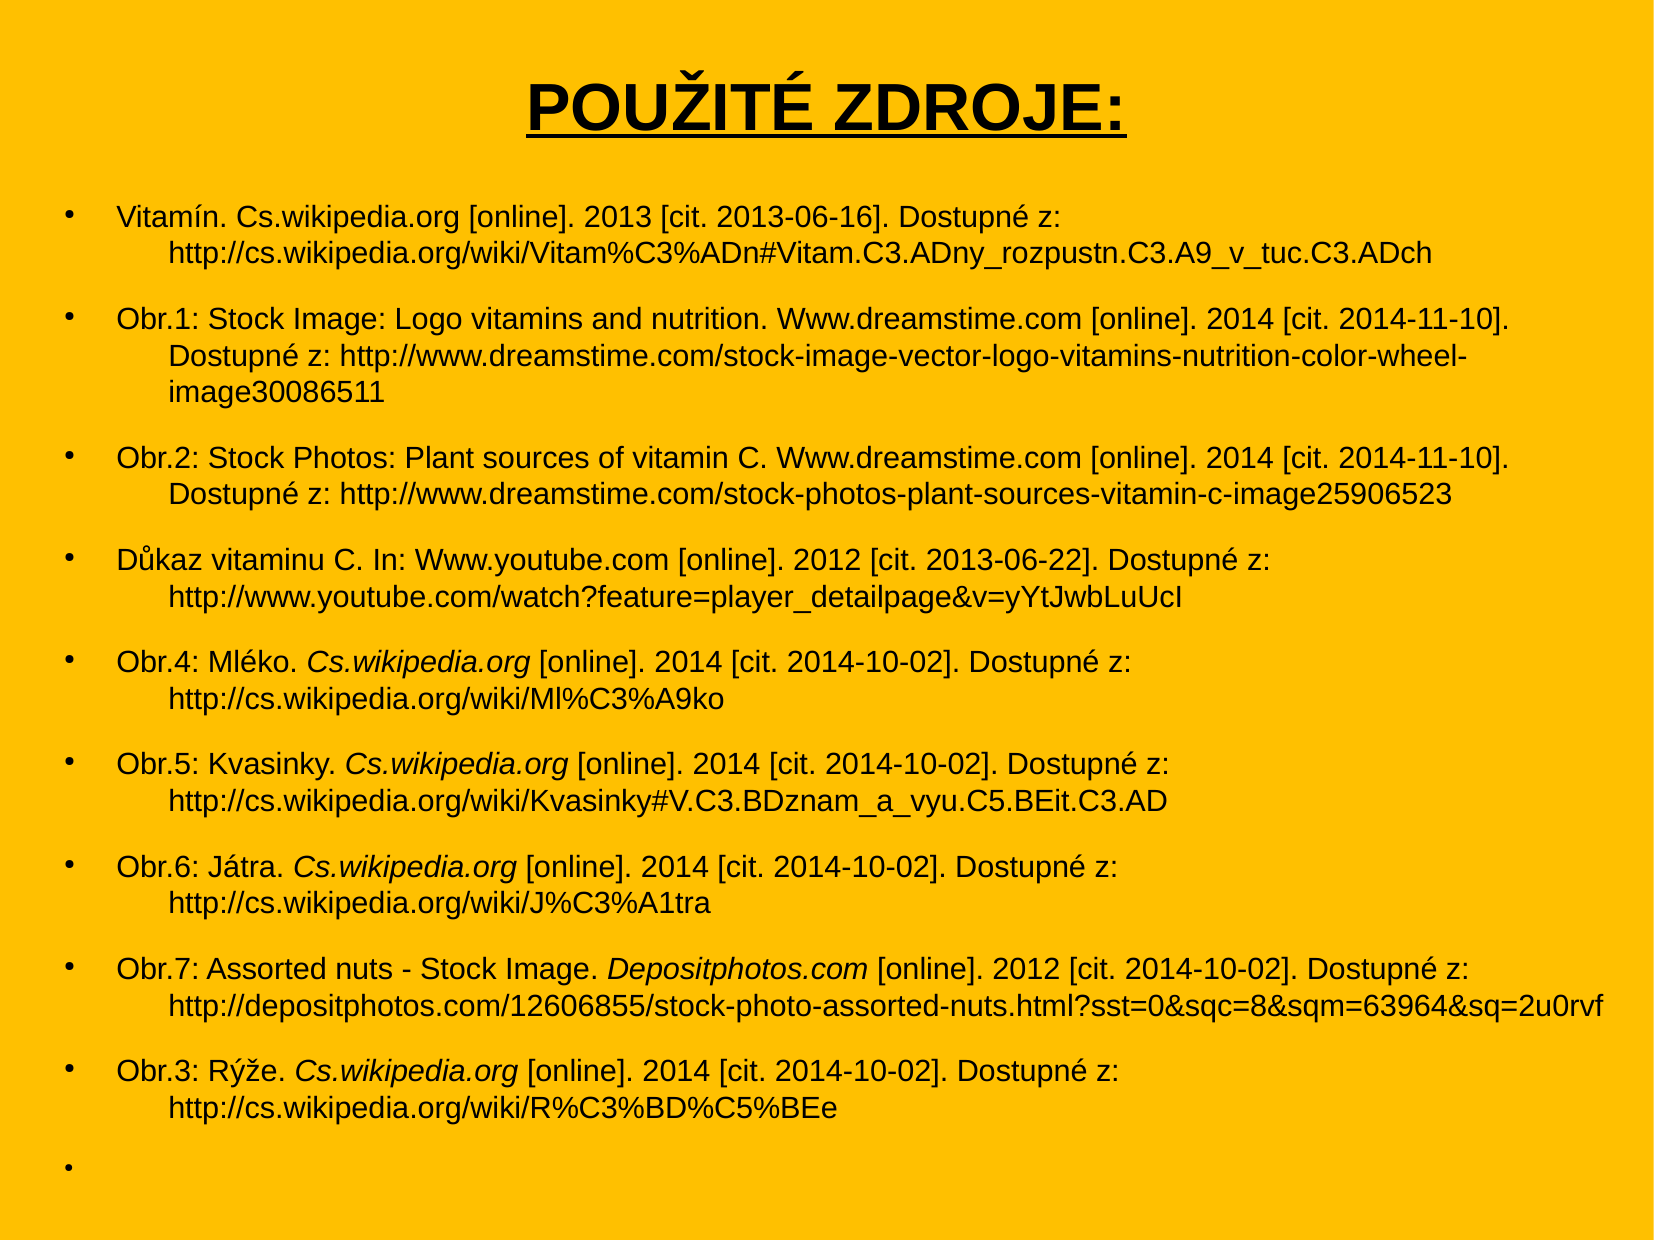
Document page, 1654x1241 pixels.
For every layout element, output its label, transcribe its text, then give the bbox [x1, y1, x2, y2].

list Vitamín. Cs.wikipedia.org [online]. 2013 [cit. 2013-06-16]. Dostupné z: http://cs.wikipedia.org/wiki/Vitam%C3%ADn#Vitam.C3.ADny_rozpustn.C3.A9_v_tuc.C3.ADch Obr.1: Stock Image: Logo vitamins and nutrition. Www.dreamstime.com [online]. 2014 [cit. 2014-11-10]. Dostupné z: http://www.dreamstime.com/stock-image-vector-logo-vitamins-nutrition-color-wheel-image30086511 Obr.2: Stock Photos: Plant sources of vitamin C. Www.dreamstime.com [online]. 2014 [cit. 2014-11-10]. Dostupné z: http://www.dreamstime.com/stock-photos-plant-sources-vitamin-c-image25906523 Důkaz vitaminu C. In: Www.youtube.com [online]. 2012 [cit. 2013-06-22]. Dostupné z: http://www.youtube.com/watch?feature=player_detailpage&v=yYtJwbLuUcI Obr.4: Mléko. Cs.wikipedia.org [online]. 2014 [cit. 2014-10-02]. Dostupné z: http://cs.wikipedia.org/wiki/Ml%C3%A9ko Obr.5: Kvasinky. Cs.wikipedia.org [online]. 2014 [cit. 2014-10-02]. Dostupné z: http://cs.wikipedia.org/wiki/Kvasinky#V.C3.BDznam_a_vyu.C5.BEit.C3.AD Obr.6: Játra. Cs.wikipedia.org [online]. 2014 [cit. 2014-10-02]. Dostupné z: http://cs.wikipedia.org/wiki/J%C3%A1tra Obr.7: Assorted nuts - Stock Image. Depositphotos.com [online]. 2012 [cit. 2014-10-02]. Dostupné z: http://depositphotos.com/12606855/stock-photo-assorted-nuts.html?sst=0&sqc=8&sqm=63964&sq=2u0rvf Obr.3: Rýže. Cs.wikipedia.org [online]. 2014 [cit. 2014-10-02]. Dostupné z: http://cs.wikipedia.org/wiki/R%C3%BD%C5%BEe [29, 196, 1625, 1152]
title POUŽITÉ ZDROJE: [82, 0, 1571, 196]
